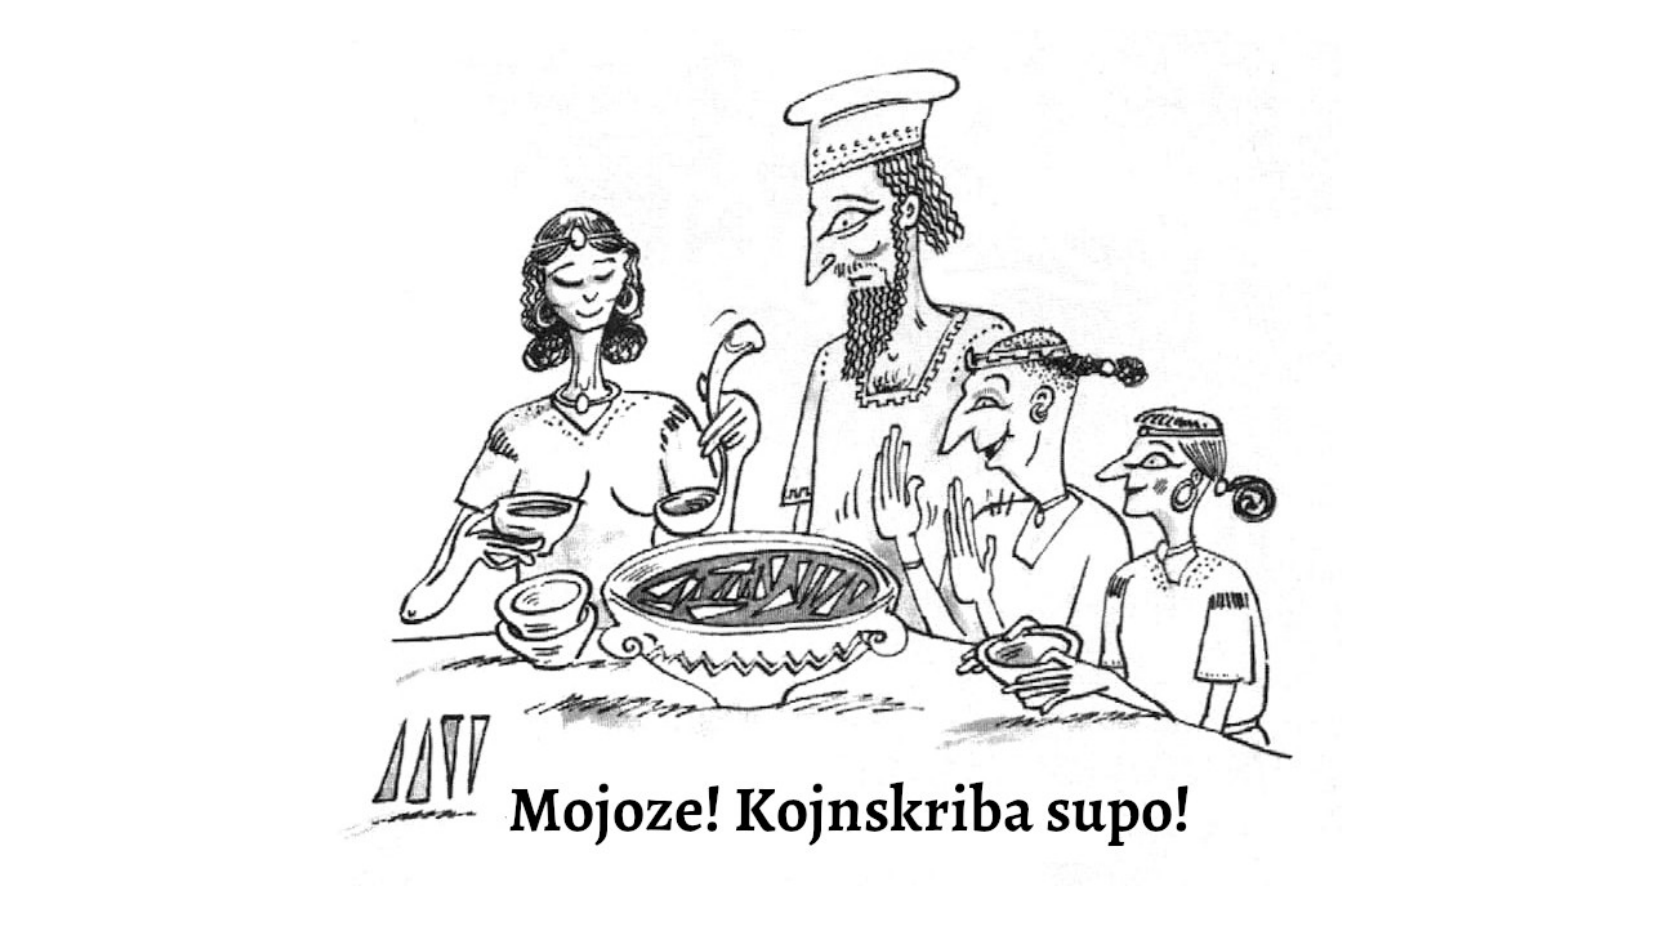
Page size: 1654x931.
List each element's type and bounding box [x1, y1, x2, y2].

picture [311, 29, 1342, 886]
